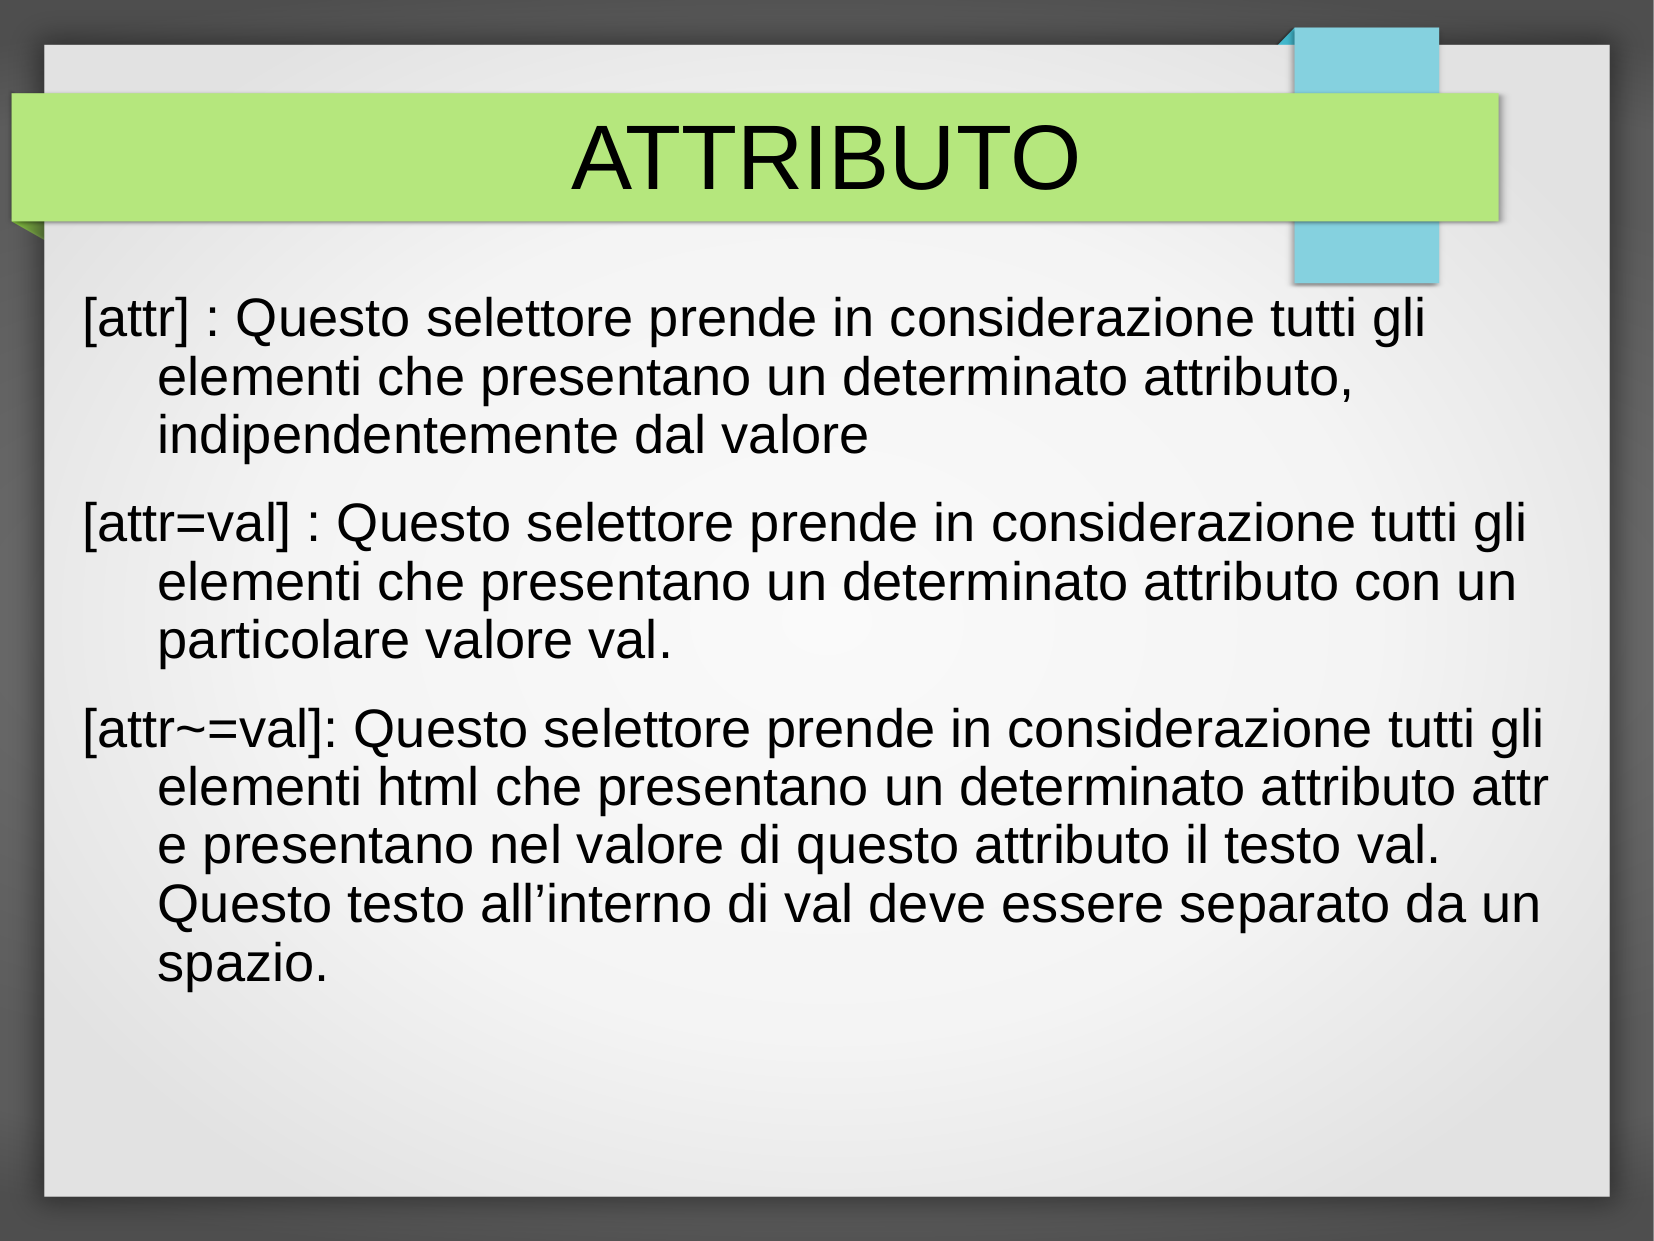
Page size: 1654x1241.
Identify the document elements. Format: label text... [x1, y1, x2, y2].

list [attr] : Questo selettore prende in considerazione tutti gli elementi che presentano un determinato attributo, indipendentemente dal valore [attr=val] : Questo selettore prende in considerazione tutti gli elementi che presentano un determinato attributo con un particolare valore val. [attr~=val]: Questo selettore prende in considerazione tutti gli elementi html che presentano un determinato attributo attr e presentano nel valore di questo attributo il testo val. Questo testo all’interno di val deve essere separato da un spazio. [82, 290, 1571, 1088]
picture [0, 0, 1654, 1241]
title ATTRIBUTO [82, 49, 1571, 257]
